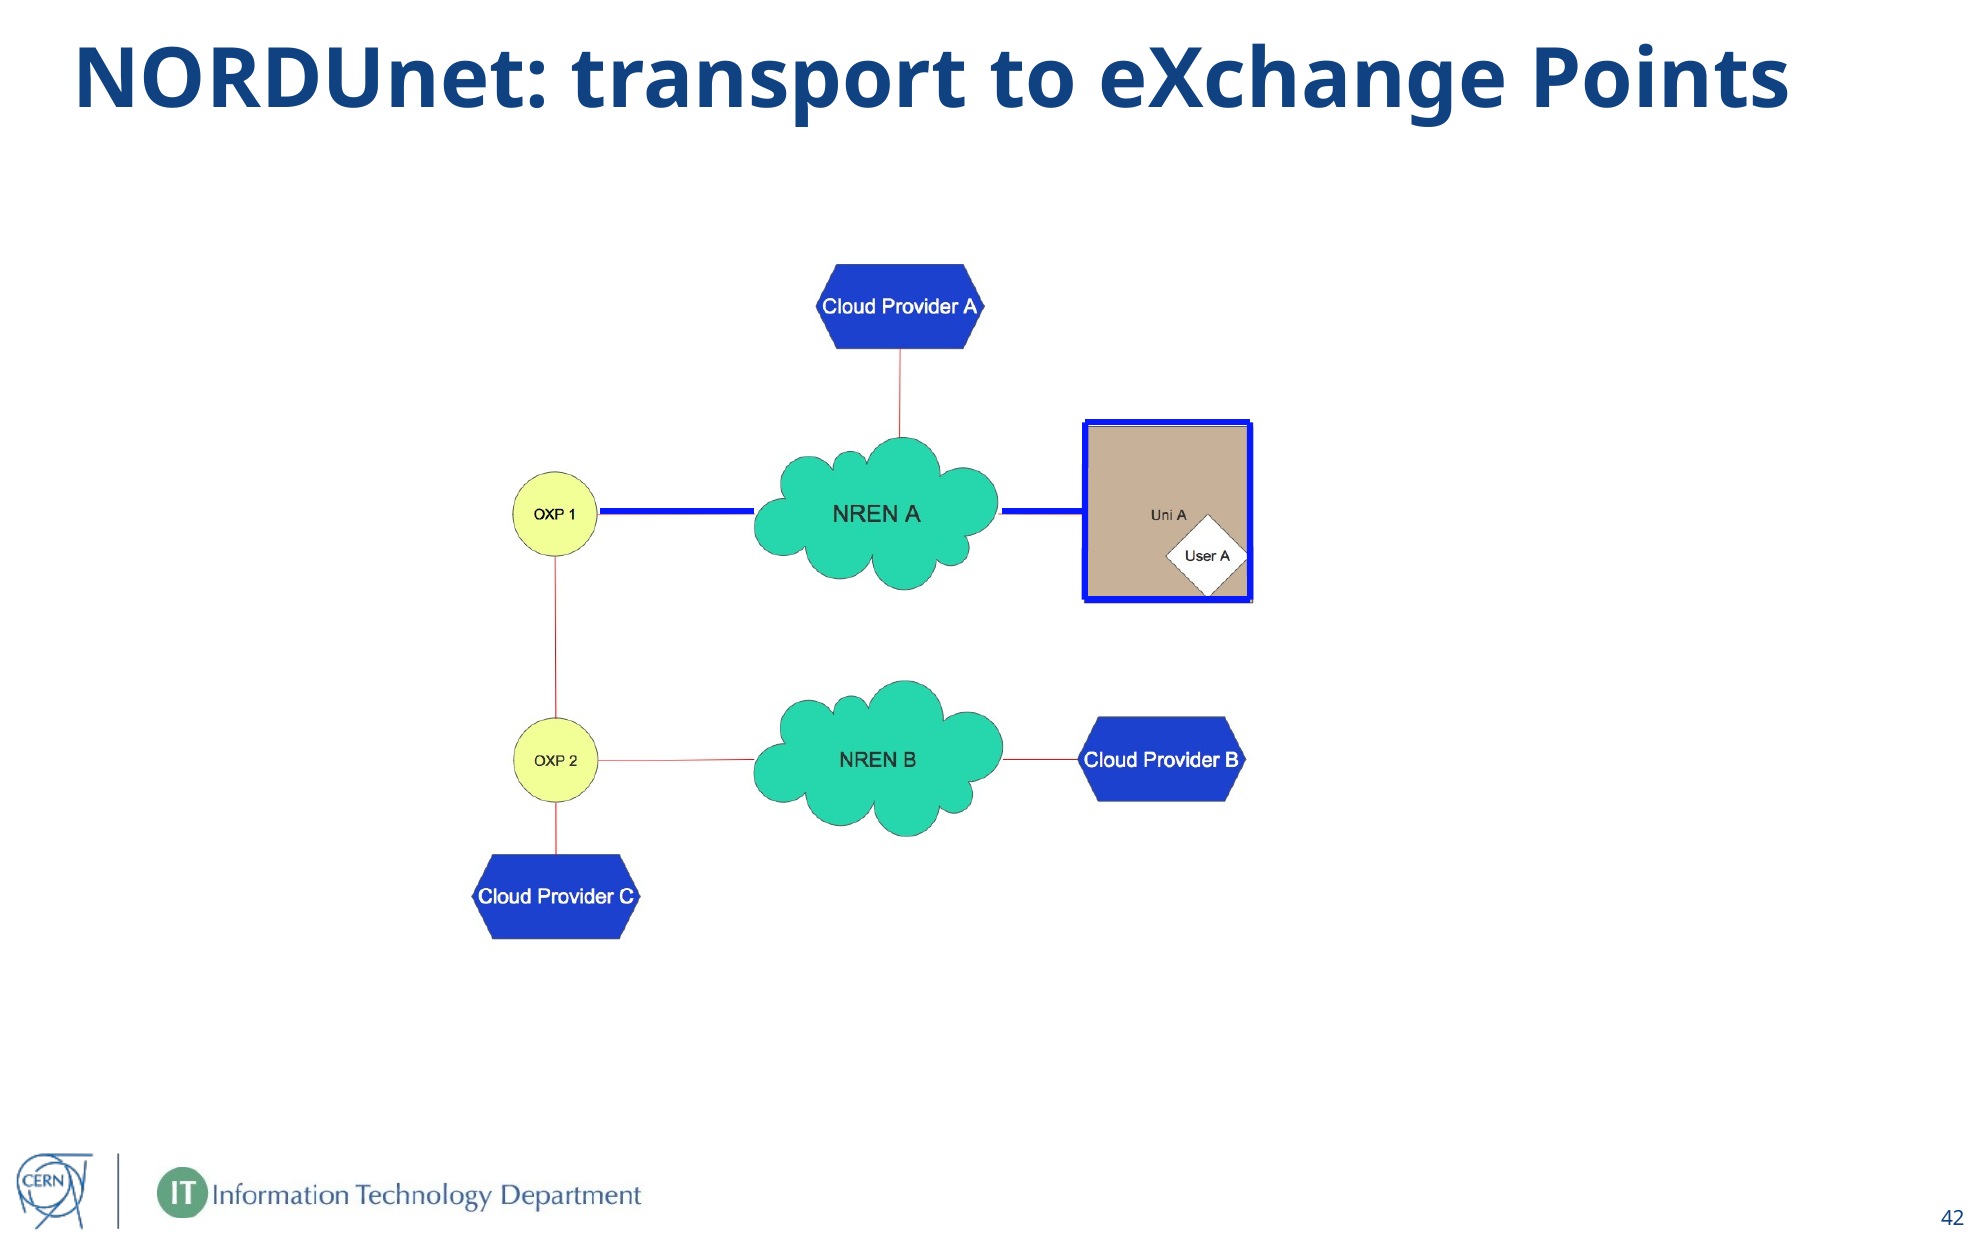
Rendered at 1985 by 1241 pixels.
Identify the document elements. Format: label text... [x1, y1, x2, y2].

picture [292, 153, 1523, 1024]
picture [16, 1188, 64, 1236]
picture [19, 1188, 64, 1207]
picture [51, 1200, 64, 1215]
title NORDUnet: transport to eXchange Points [72, 0, 1834, 166]
picture [157, 1167, 948, 1218]
picture [38, 1207, 55, 1215]
